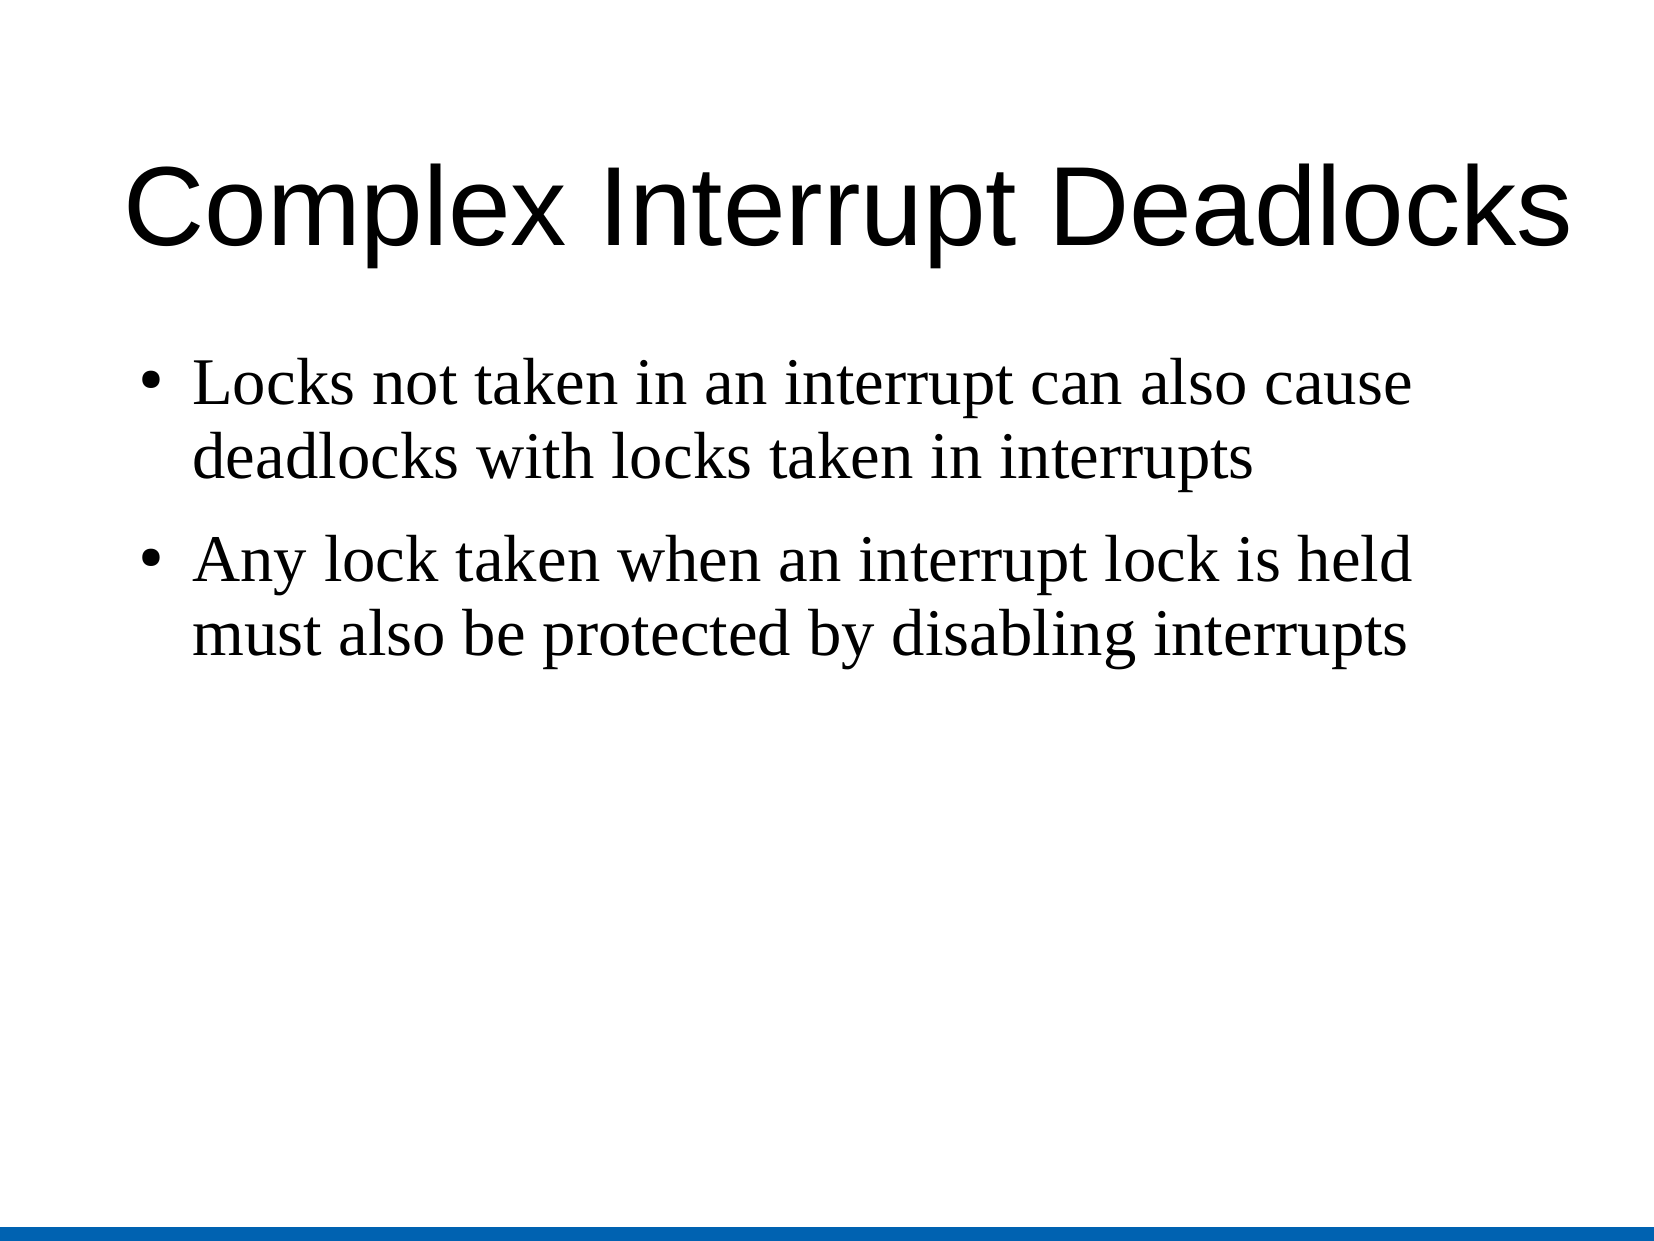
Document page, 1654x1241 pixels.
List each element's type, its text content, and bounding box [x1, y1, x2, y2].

list Locks not taken in an interrupt can also cause deadlocks with locks taken in interrupts Any lock taken when an interrupt lock is held must also be protected by disabling interrupts [121, 344, 1534, 1112]
title Complex Interrupt Deadlocks [121, 110, 1576, 303]
